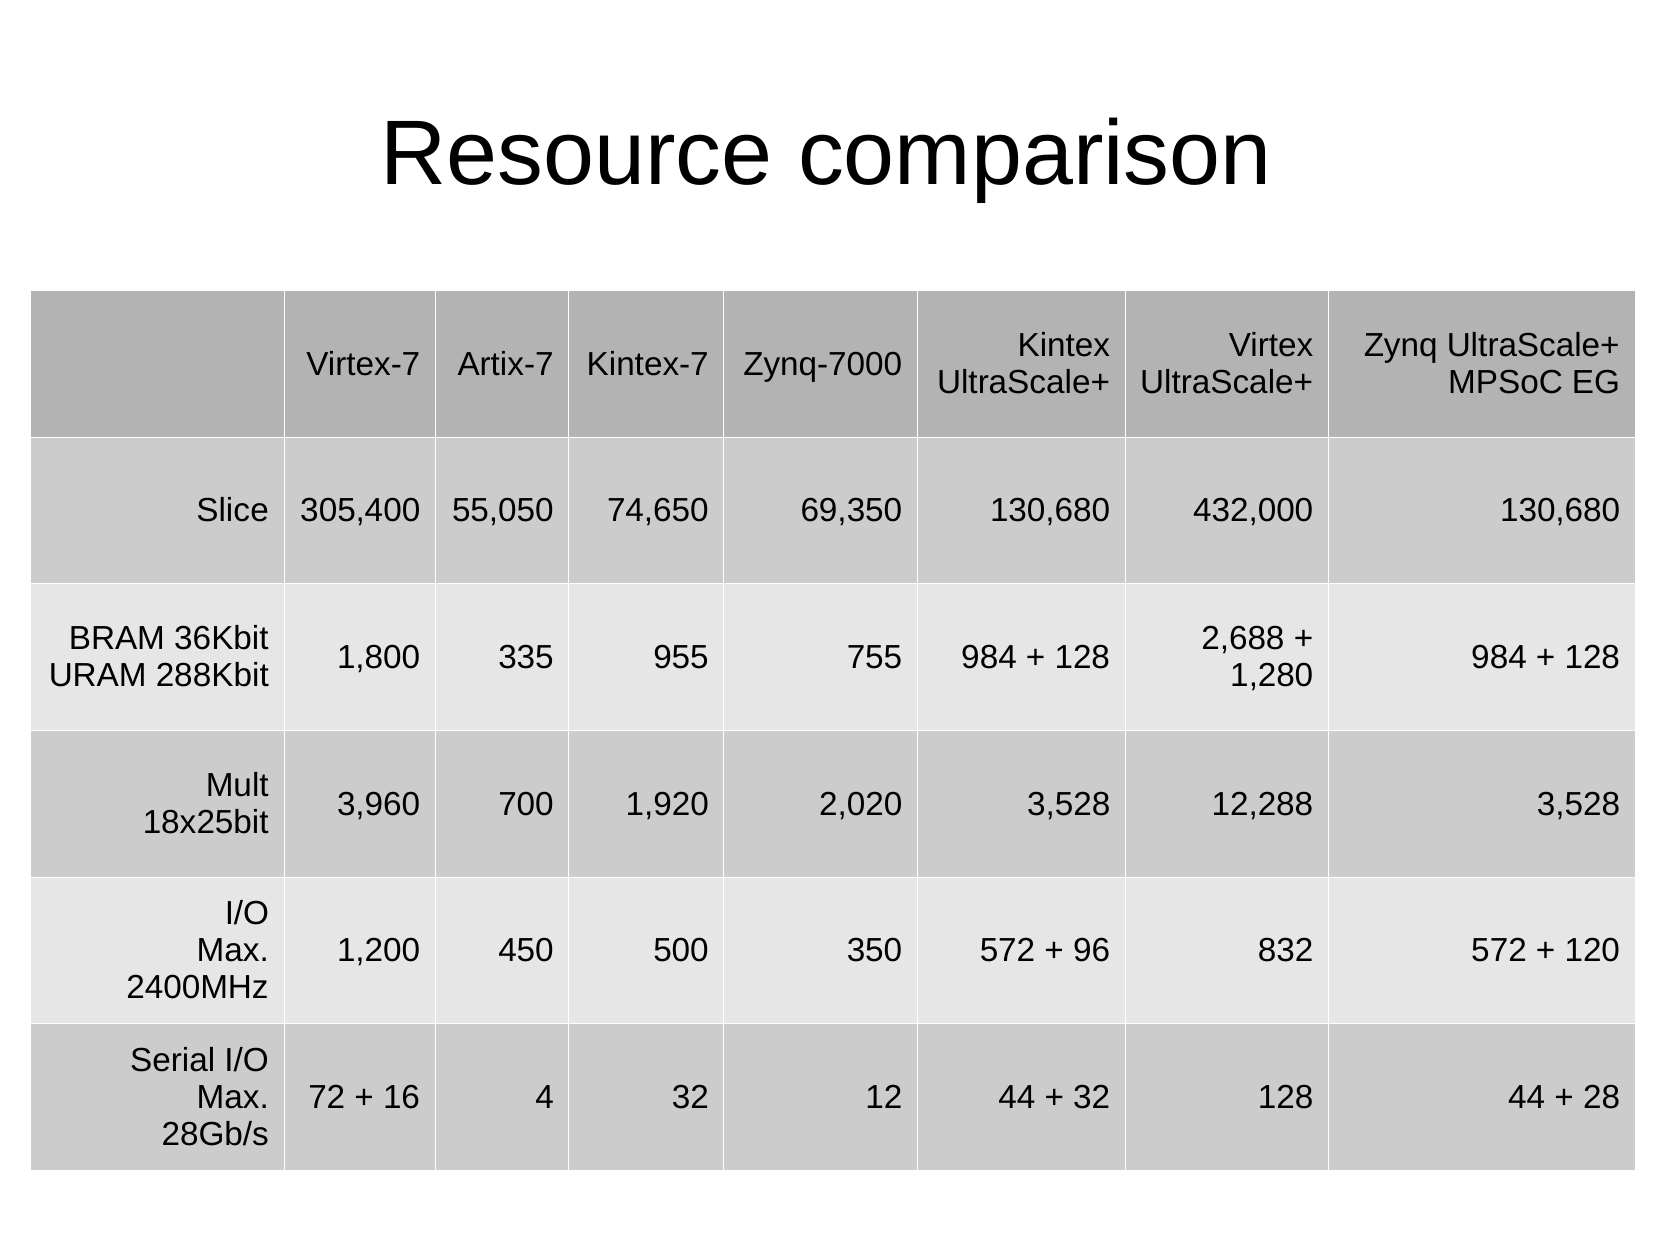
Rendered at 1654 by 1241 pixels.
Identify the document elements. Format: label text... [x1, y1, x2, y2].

table_cell 69,350 [724, 438, 917, 583]
table_cell I/O Max. 2400MHz [31, 878, 284, 1023]
table_cell 350 [724, 878, 917, 1023]
table_cell 130,680 [1329, 438, 1635, 583]
table_cell 2,688 + 1,280 [1126, 584, 1328, 730]
table_cell 1,920 [569, 731, 723, 877]
table_cell 700 [436, 731, 568, 877]
table_cell 128 [1126, 1024, 1328, 1170]
table_cell BRAM 36Kbit URAM 288Kbit [31, 584, 284, 730]
table_header Virtex UltraScale+ [1126, 291, 1328, 437]
table_cell Mult 18x25bit [31, 731, 284, 877]
table_cell 12,288 [1126, 731, 1328, 877]
table_cell 3,960 [285, 731, 435, 877]
table_cell 1,200 [285, 878, 435, 1023]
title Resource comparison [82, 49, 1571, 257]
table_cell 12 [724, 1024, 917, 1170]
table_cell 832 [1126, 878, 1328, 1023]
table_cell 984 + 128 [1329, 584, 1635, 730]
table_cell 572 + 96 [918, 878, 1125, 1023]
table_cell 1,800 [285, 584, 435, 730]
table_cell Serial I/O Max. 28Gb/s [31, 1024, 284, 1170]
table_cell 955 [569, 584, 723, 730]
table_cell Slice [31, 438, 284, 583]
table_cell 755 [724, 584, 917, 730]
table_cell 3,528 [1329, 731, 1635, 877]
table_cell 500 [569, 878, 723, 1023]
table_cell 32 [569, 1024, 723, 1170]
table_header Kintex UltraScale+ [918, 291, 1125, 437]
table_cell 432,000 [1126, 438, 1328, 583]
table_cell 335 [436, 584, 568, 730]
table_header Kintex-7 [569, 291, 723, 437]
table_cell 450 [436, 878, 568, 1023]
table_header Zynq-7000 [724, 291, 917, 437]
table_cell 130,680 [918, 438, 1125, 583]
table_cell 984 + 128 [918, 584, 1125, 730]
table_cell 3,528 [918, 731, 1125, 877]
table_cell 2,020 [724, 731, 917, 877]
table_cell 74,650 [569, 438, 723, 583]
table_cell 4 [436, 1024, 568, 1170]
table_cell 55,050 [436, 438, 568, 583]
table_cell 572 + 120 [1329, 878, 1635, 1023]
table_cell 305,400 [285, 438, 435, 583]
table_header Virtex-7 [285, 291, 435, 437]
table_header [31, 291, 284, 437]
table_cell 44 + 28 [1329, 1024, 1635, 1170]
table_cell 44 + 32 [918, 1024, 1125, 1170]
table_header Artix-7 [436, 291, 568, 437]
table_cell 72 + 16 [285, 1024, 435, 1170]
table_header Zynq UltraScale+ MPSoC EG [1329, 291, 1635, 437]
